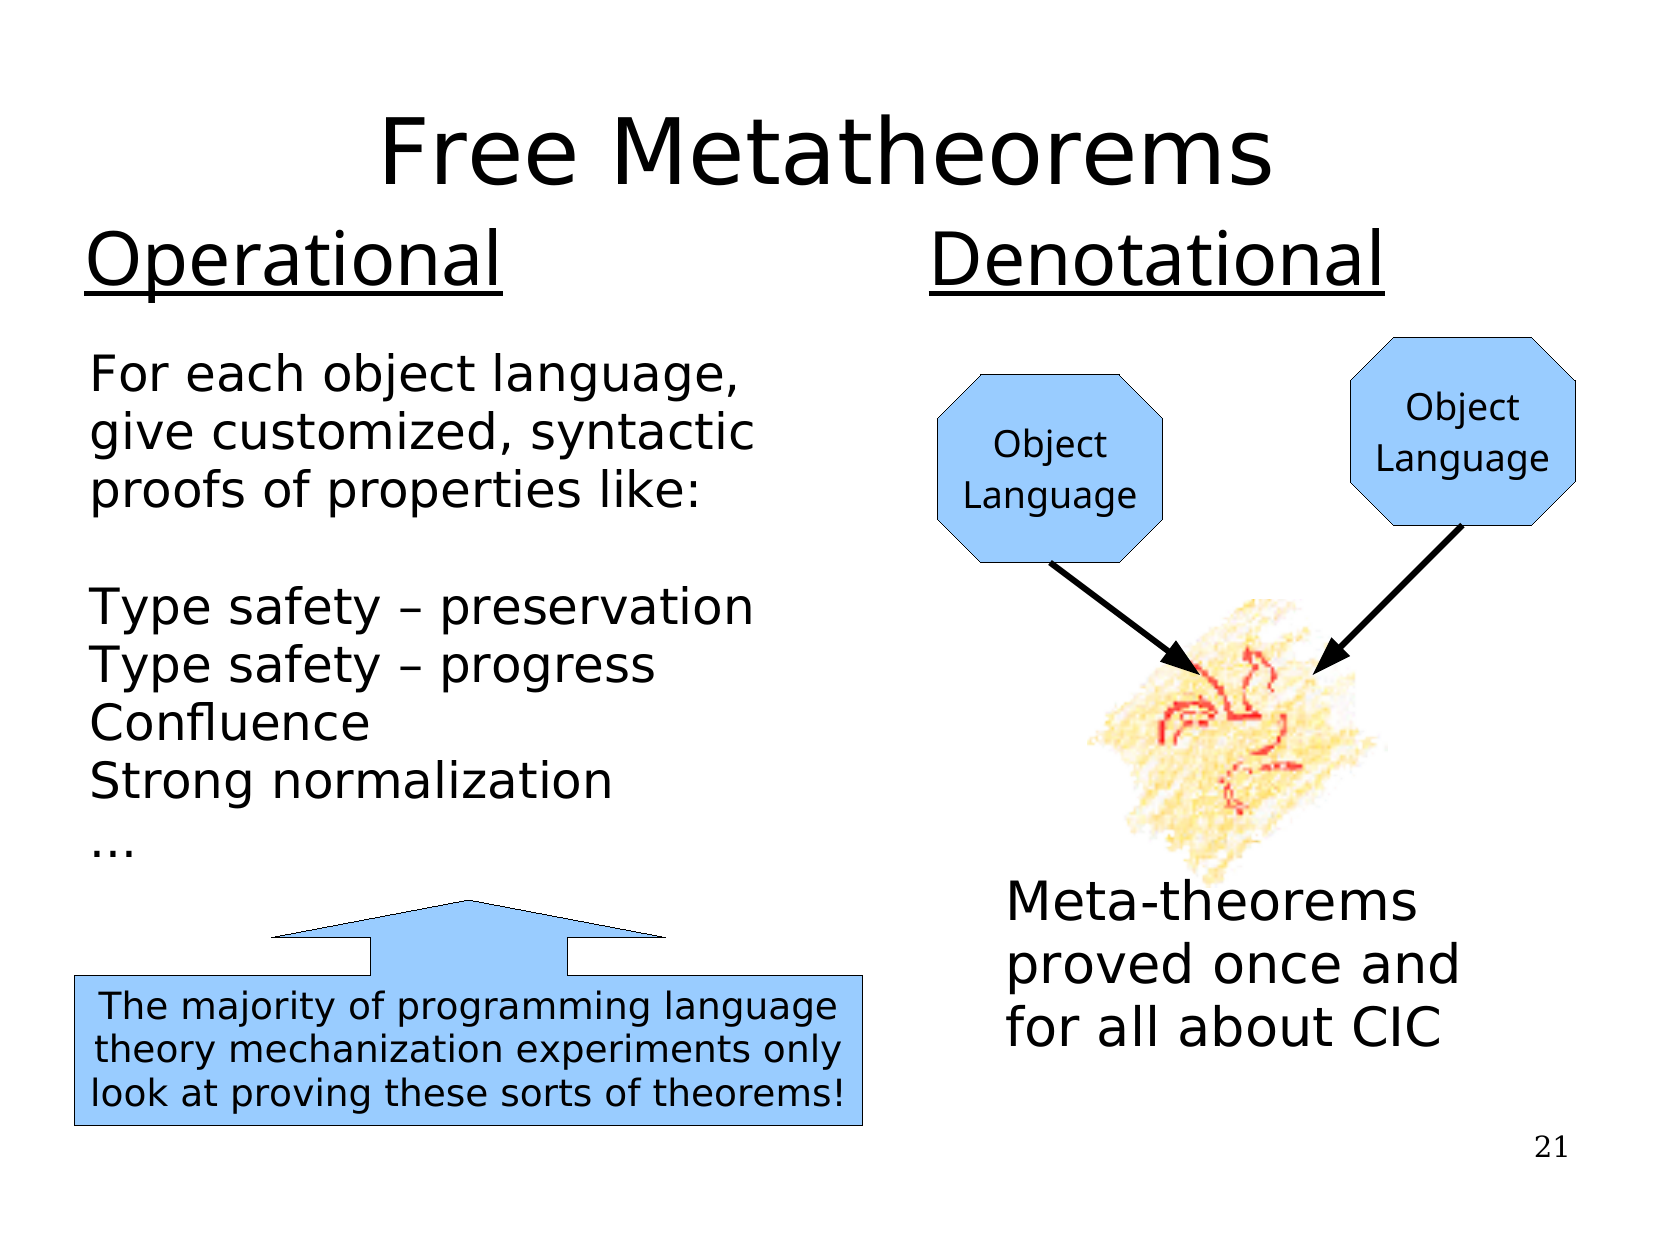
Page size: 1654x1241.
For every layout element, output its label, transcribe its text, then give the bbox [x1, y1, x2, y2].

text_box Operational [69, 197, 595, 319]
text_box Object Language [1350, 337, 1576, 526]
text_box Object Language [937, 374, 1163, 563]
text_box For each object language, give customized, syntactic proofs of properties like: Type safety – preservation Type safety – progress Confluence Strong normalization ... [75, 337, 863, 877]
text_box Meta-theorems proved once and for all about CIC [990, 862, 1516, 1067]
title Free Metatheorems [82, 56, 1571, 250]
text_box The majority of programming language theory mechanization experiments only look at proving these sorts of theorems! [74, 900, 863, 1126]
text_box Denotational [913, 197, 1465, 319]
picture [1087, 599, 1388, 862]
